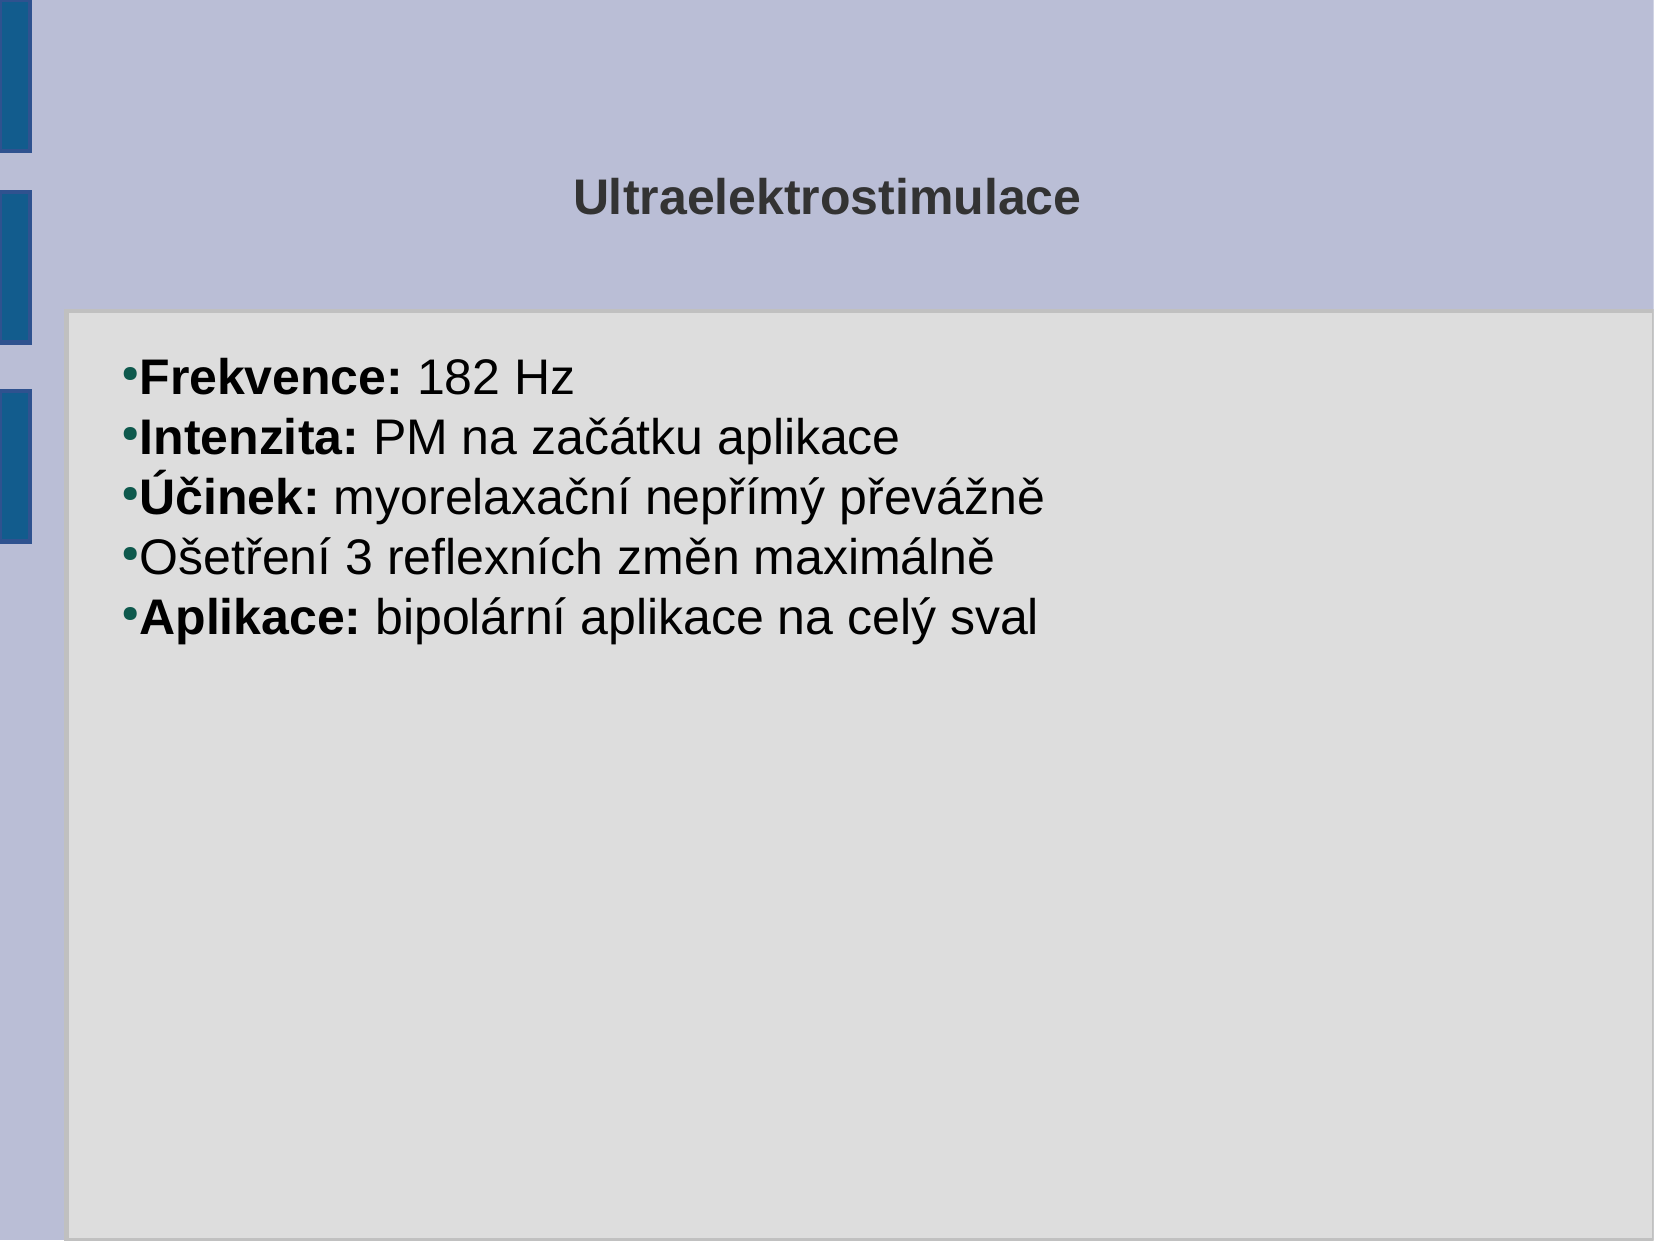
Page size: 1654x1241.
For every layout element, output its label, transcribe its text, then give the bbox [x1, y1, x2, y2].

title Ultraelektrostimulace [121, 91, 1534, 299]
list Frekvence: 182 Hz Intenzita: PM na začátku aplikace Účinek: myorelaxační nepřímý převážně Ošetření 3 reflexních změn maximálně Aplikace: bipolární aplikace na celý sval [121, 344, 1534, 1127]
